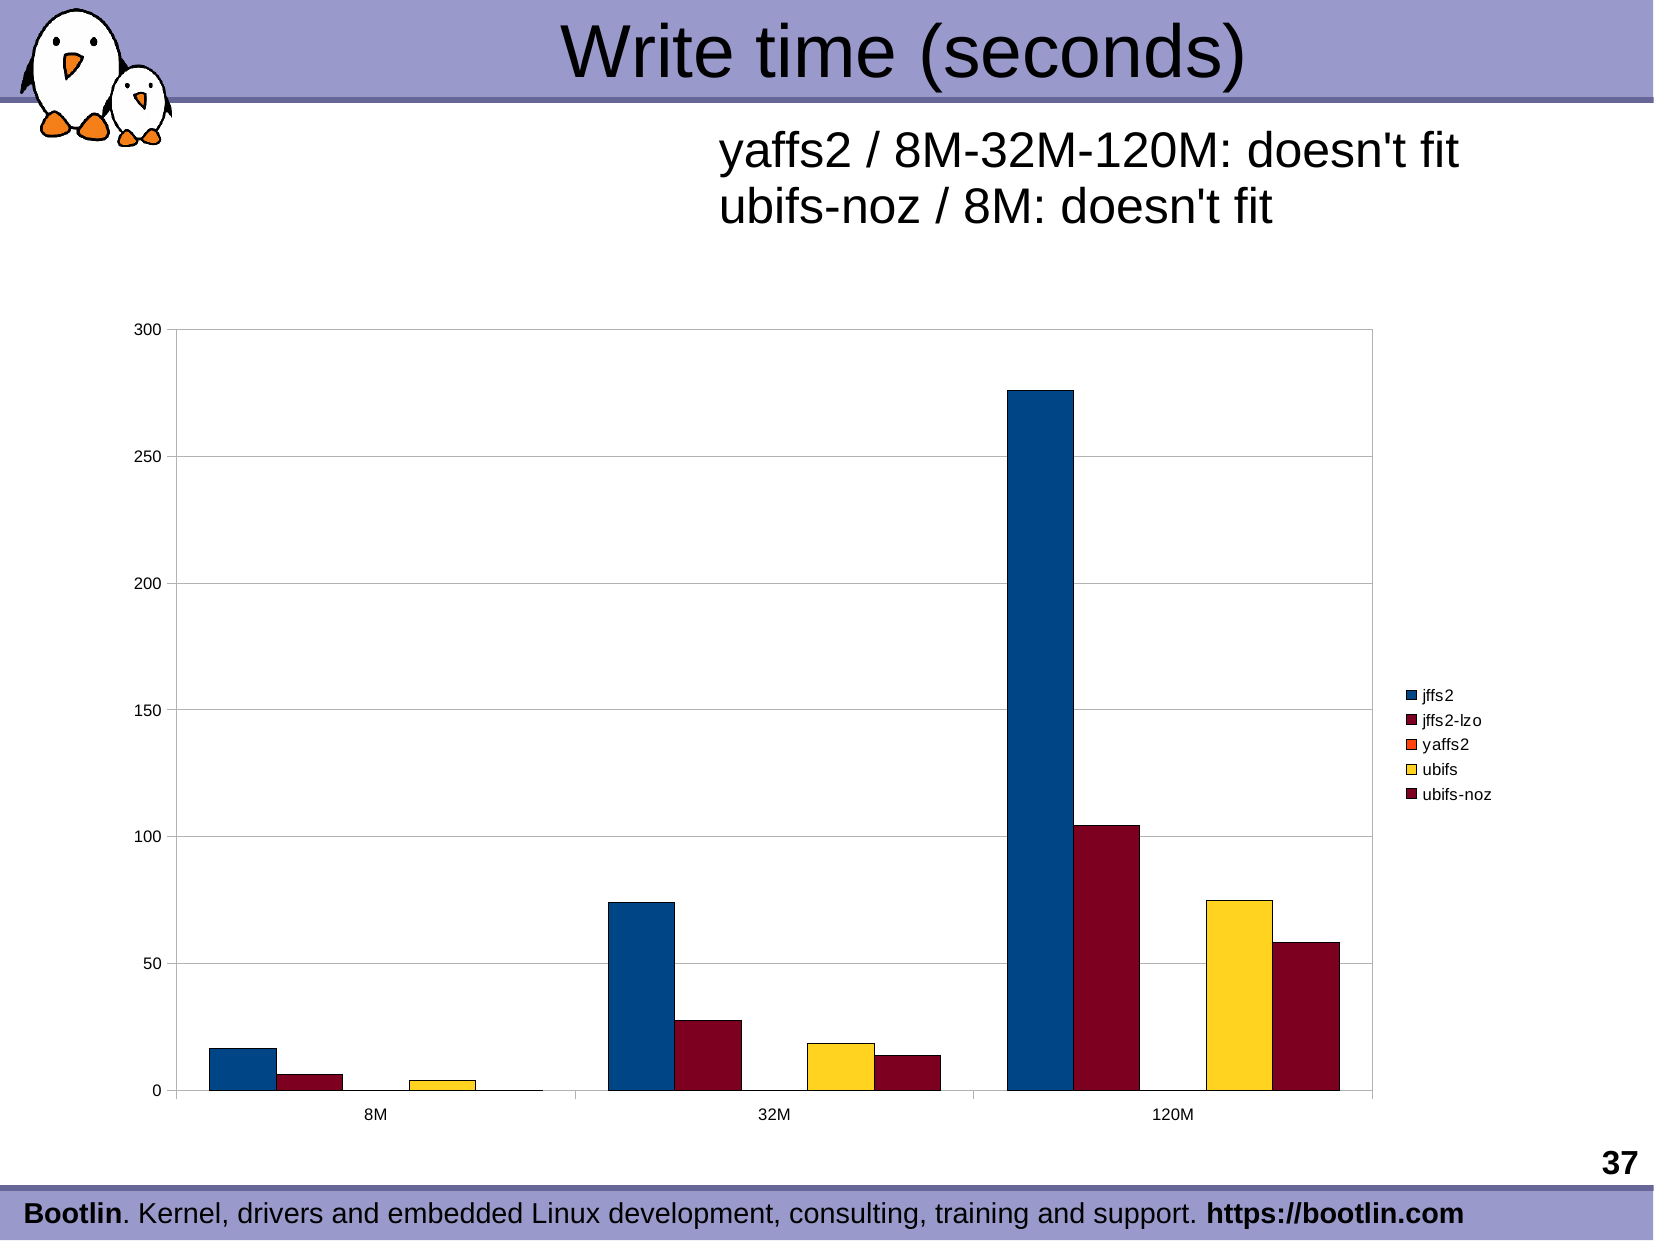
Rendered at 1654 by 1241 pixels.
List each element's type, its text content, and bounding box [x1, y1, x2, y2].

title Write time (seconds) [178, 5, 1631, 97]
picture [20, 8, 172, 147]
chart [105, 304, 1518, 1155]
text_box yaffs2 / 8M-32M-120M: doesn't fit ubifs-noz / 8M: doesn't fit [718, 122, 1471, 247]
